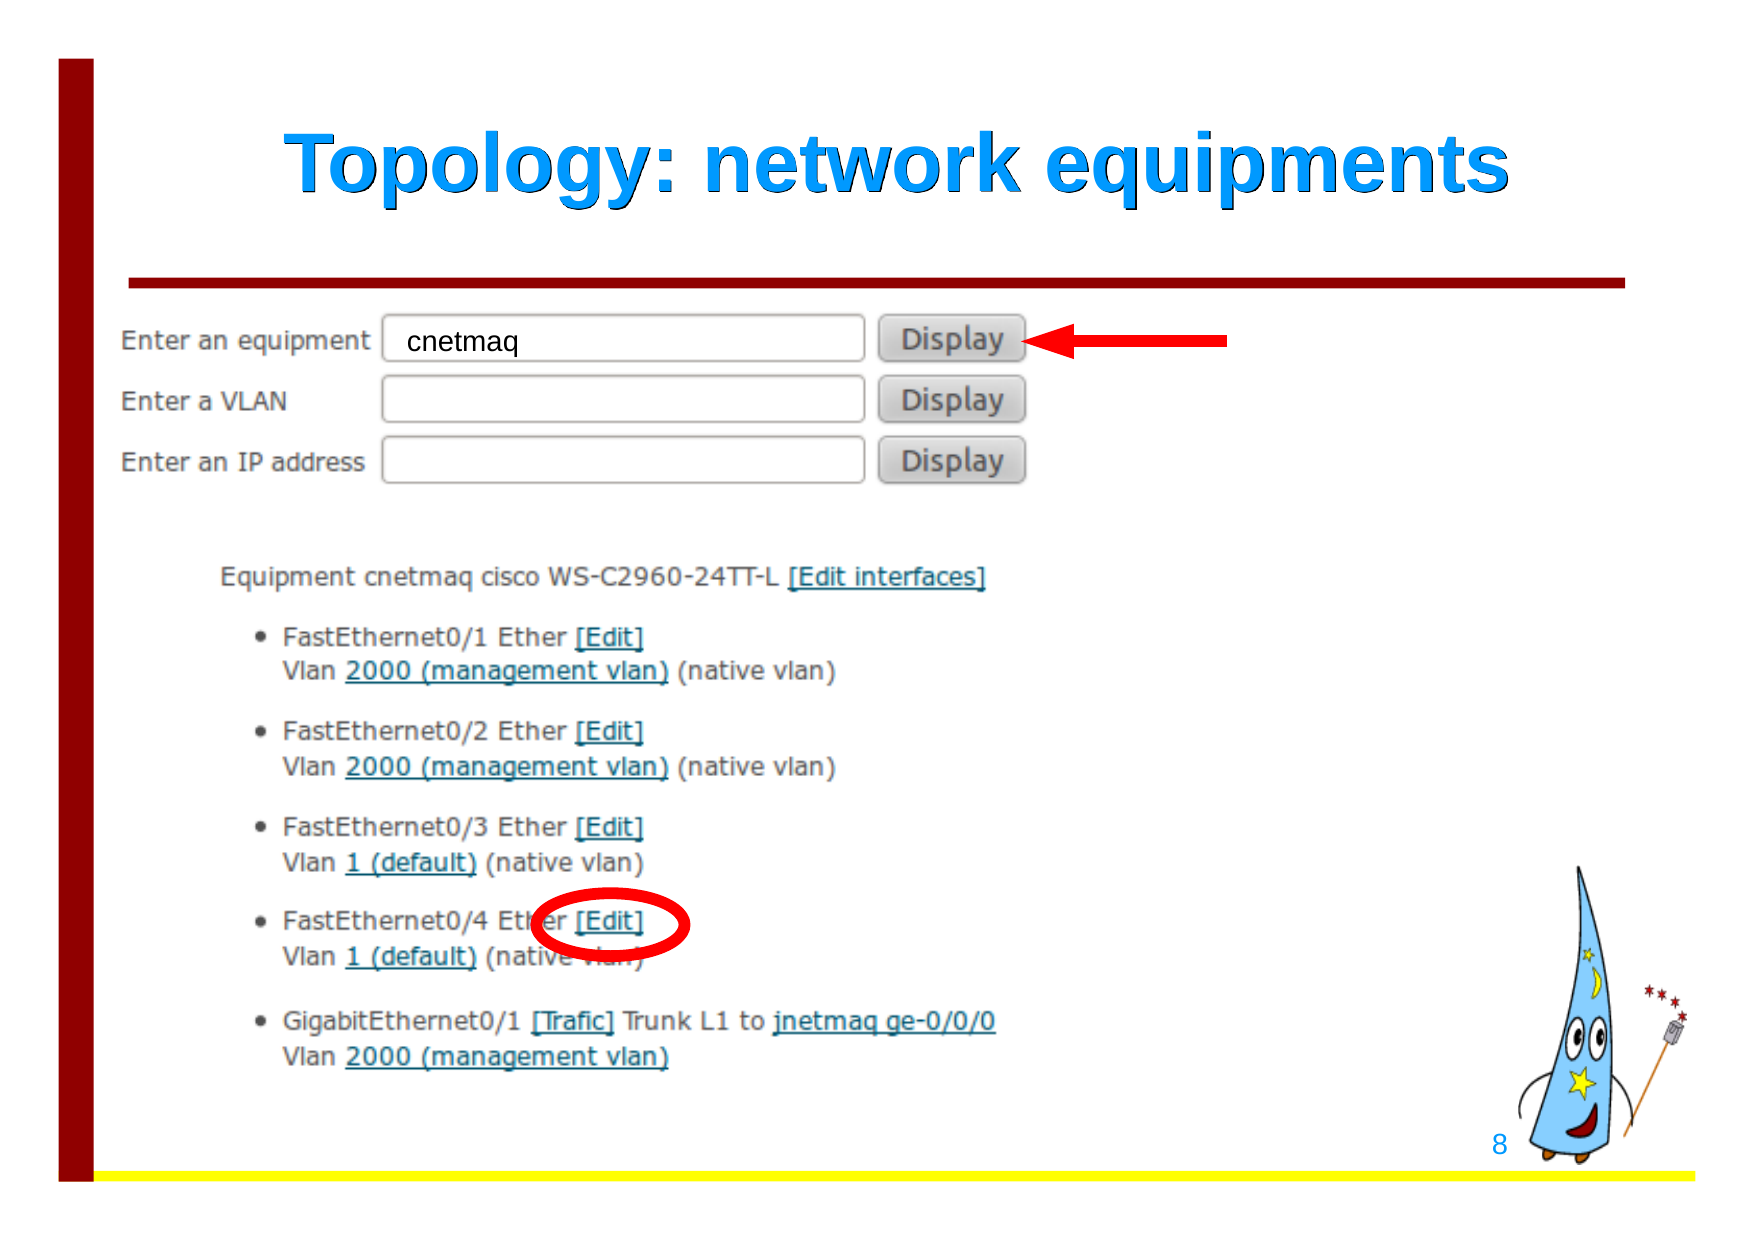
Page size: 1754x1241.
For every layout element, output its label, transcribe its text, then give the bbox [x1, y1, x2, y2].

text_box cnetmaq [392, 317, 676, 382]
picture [1518, 865, 1687, 1165]
picture [208, 557, 1030, 1093]
title Topology: network equipments [152, 74, 1643, 252]
picture [117, 306, 1035, 520]
